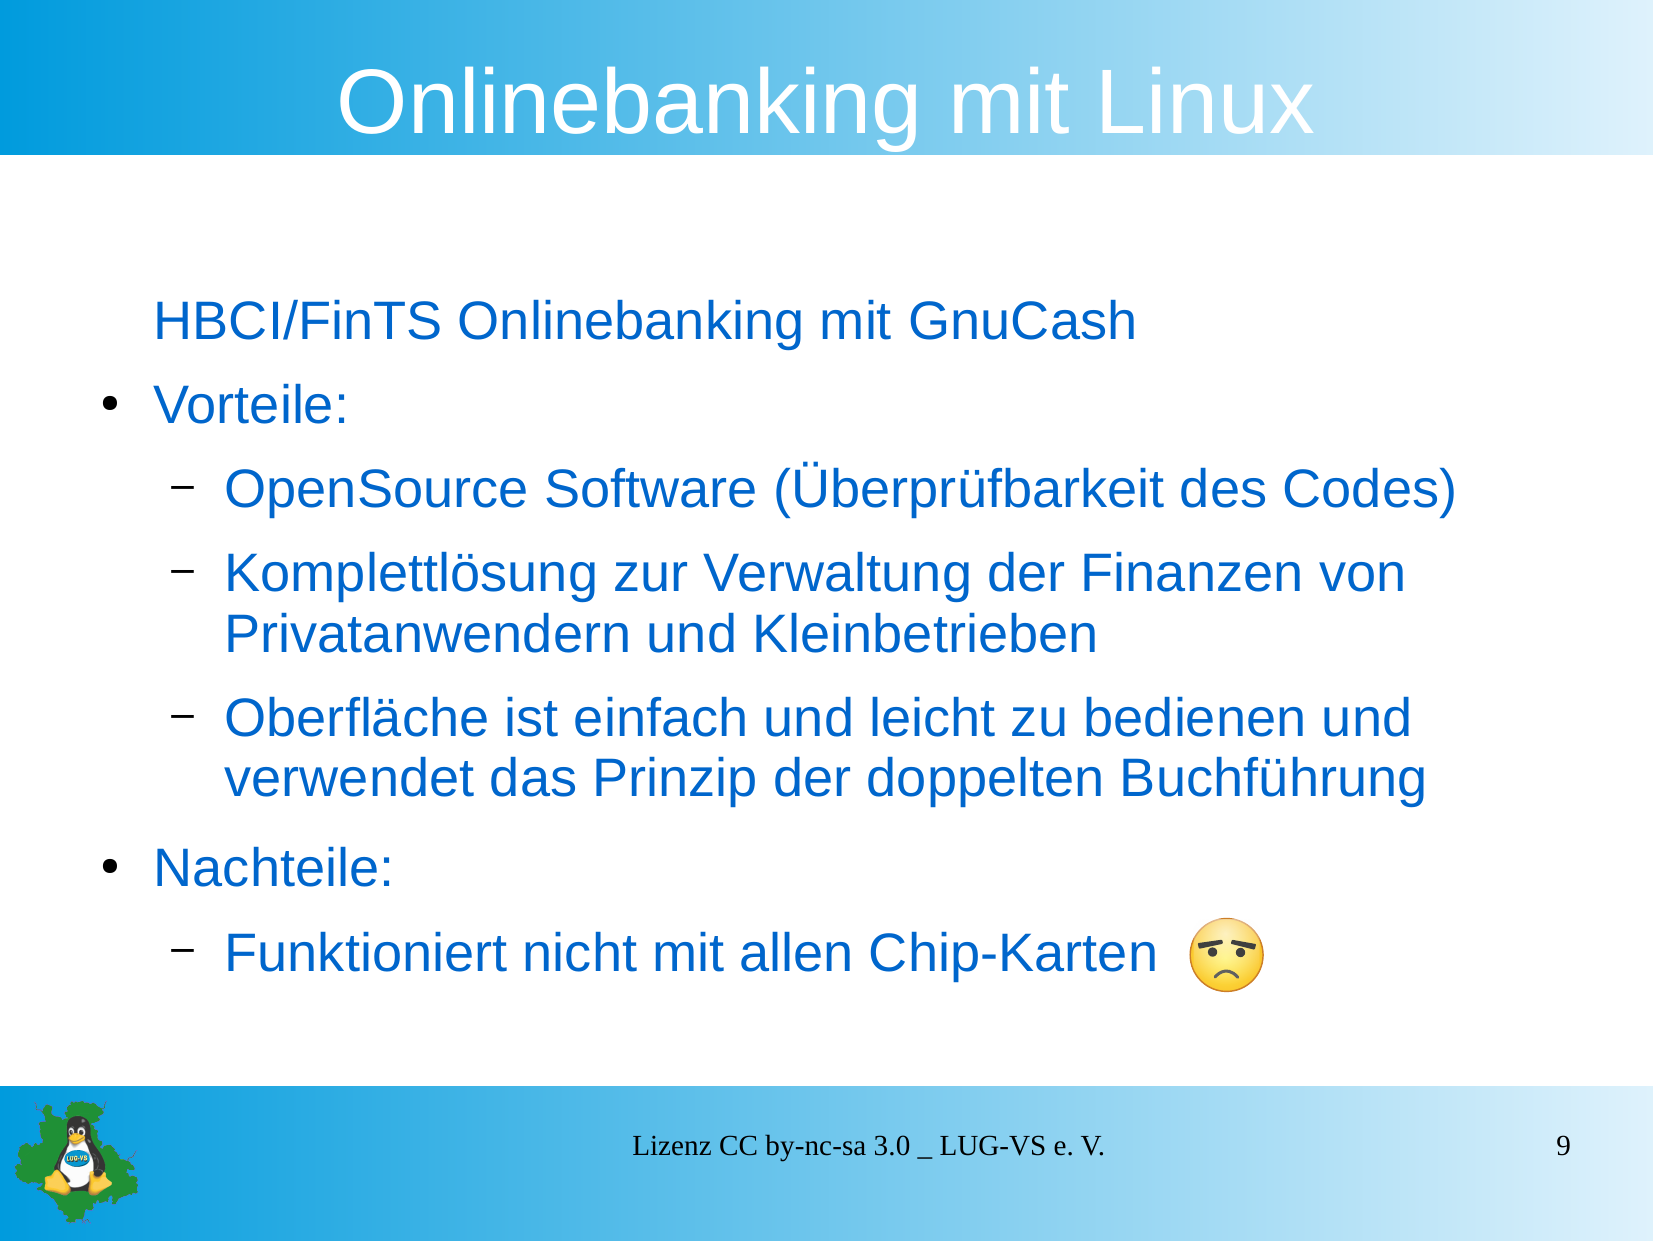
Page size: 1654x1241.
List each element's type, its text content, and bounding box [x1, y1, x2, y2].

text_box [82, 49, 1571, 155]
list HBCI/FinTS Onlinebanking mit GnuCash Vorteile: OpenSource Software (Überprüfbarkeit des Codes) Komplettlösung zur Verwaltung der Finanzen von Privatanwendern und Kleinbetrieben Oberfläche ist einfach und leicht zu bedienen und verwendet das Prinzip der doppelten Buchführung Nachteile: Funktioniert nicht mit allen Chip-Karten [82, 290, 1571, 1010]
picture [16, 1086, 142, 1241]
picture [1189, 917, 1264, 993]
